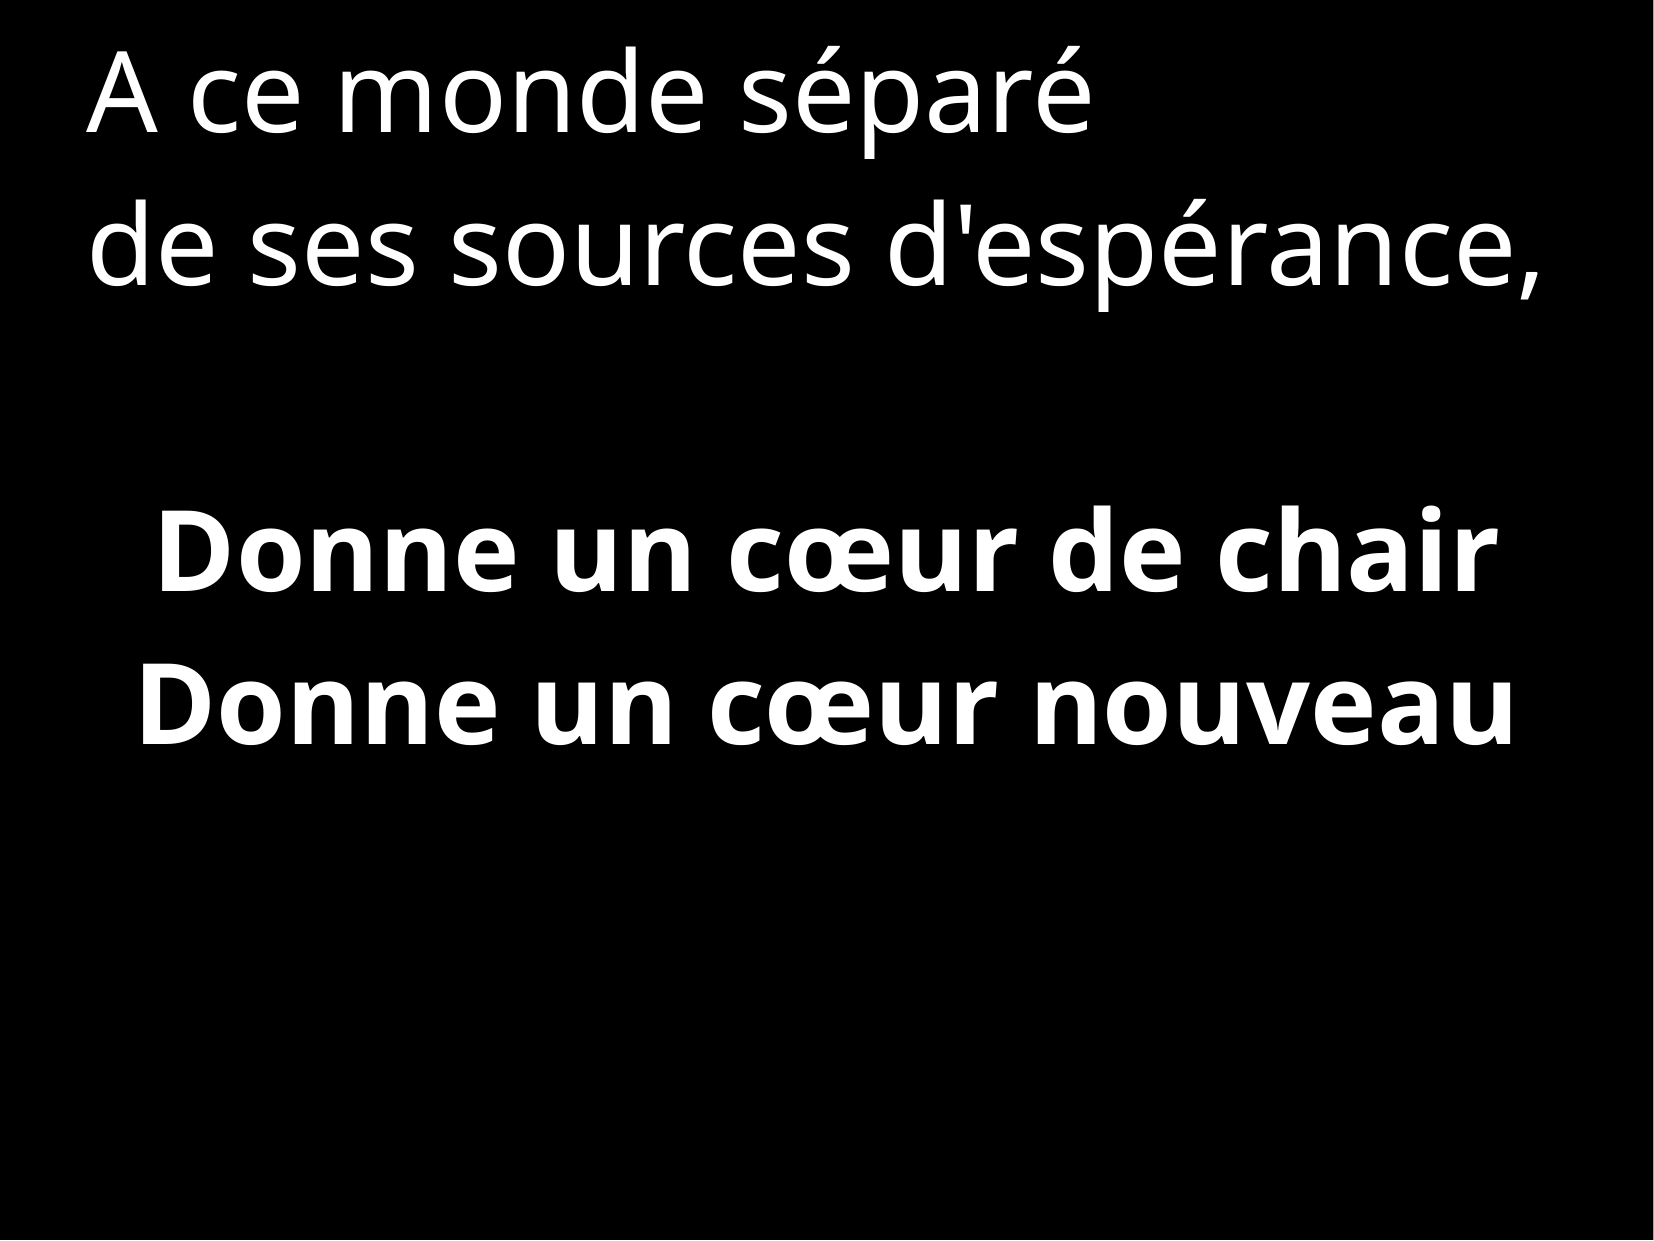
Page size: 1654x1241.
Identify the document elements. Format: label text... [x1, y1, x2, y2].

text_box A ce monde séparé de ses sources d'espérance, Donne un cœur de chair Donne un cœur nouveau [0, 4, 1654, 1241]
